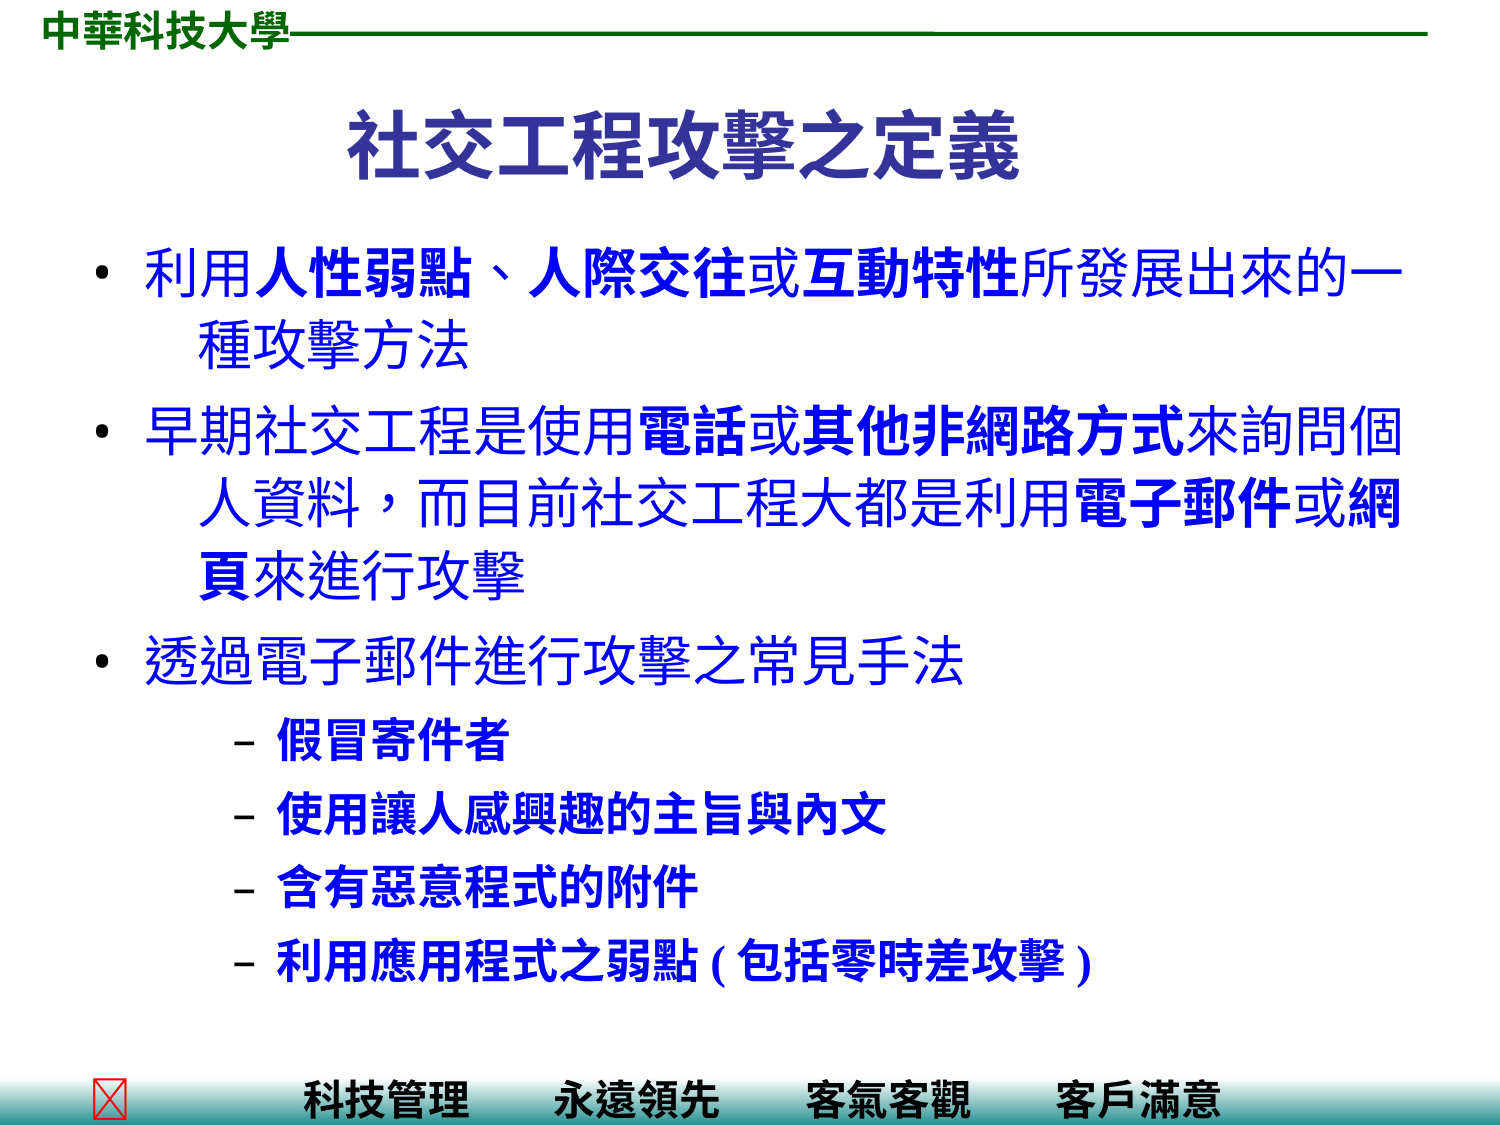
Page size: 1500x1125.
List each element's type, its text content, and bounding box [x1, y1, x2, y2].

list 利用人性弱點、人際交往或互動特性所發展出來的一種攻擊方法 早期社交工程是使用電話或其他非網路方式來詢問個人資料，而目前社交工程大都是利用電子郵件或網頁來進行攻擊 透過電子郵件進行攻擊之常見手法 假冒寄件者 使用讓人感興趣的主旨與內文 含有惡意程式的附件 利用應用程式之弱點(包括零時差攻擊) [76, 224, 1427, 1000]
title 社交工程攻擊之定義 [75, 50, 1294, 238]
